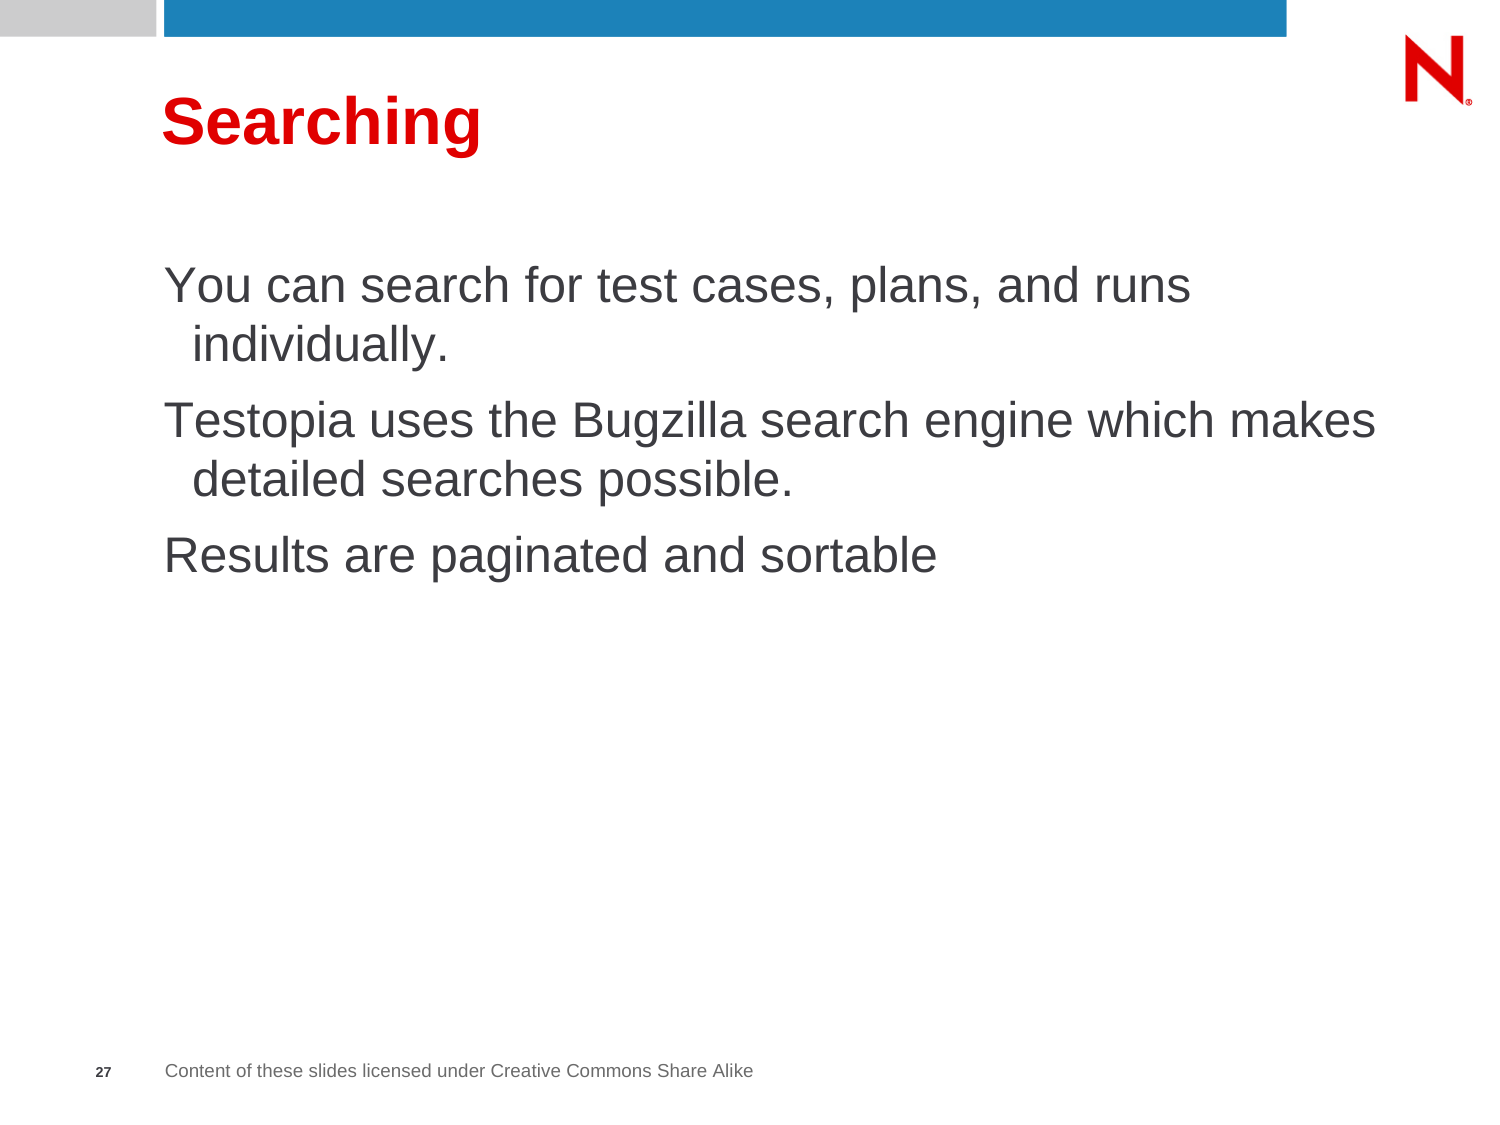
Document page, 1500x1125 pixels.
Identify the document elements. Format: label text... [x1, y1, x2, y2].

picture [1403, 32, 1473, 107]
title Searching [161, 41, 1383, 205]
list You can search for test cases, plans, and runs individually. Testopia uses the Bugzilla search engine which makes detailed searches possible. Results are paginated and sortable [163, 254, 1404, 986]
